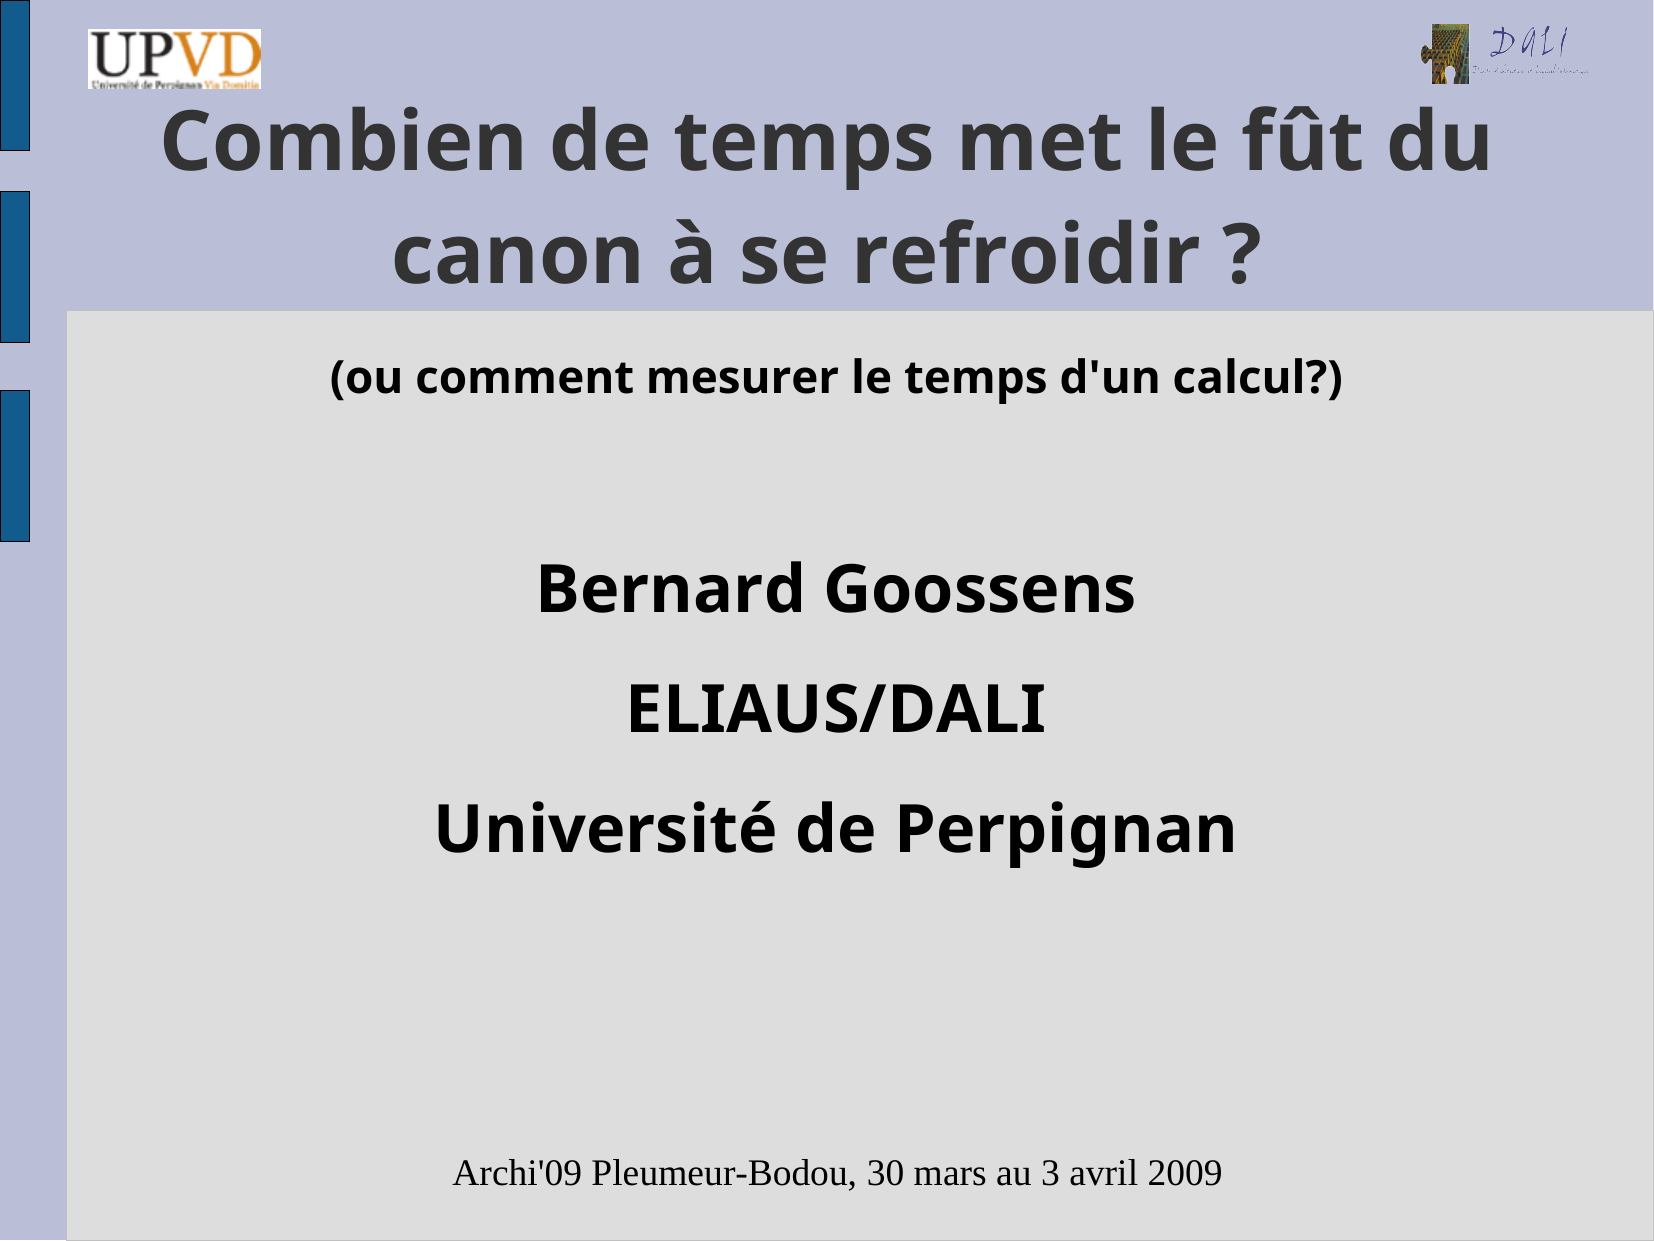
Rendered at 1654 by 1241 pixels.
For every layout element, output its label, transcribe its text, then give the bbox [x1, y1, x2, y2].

text_box Archi'09 Pleumeur-Bodou, 30 mars au 3 avril 2009 [452, 1151, 1226, 1204]
list (ou comment mesurer le temps d'un calcul?) Bernard Goossens ELIAUS/DALI Université de Perpignan [121, 344, 1534, 1127]
title Combien de temps met le fût du canon à se refroidir ? [121, 91, 1534, 299]
picture [88, 29, 261, 89]
picture [1420, 24, 1593, 85]
